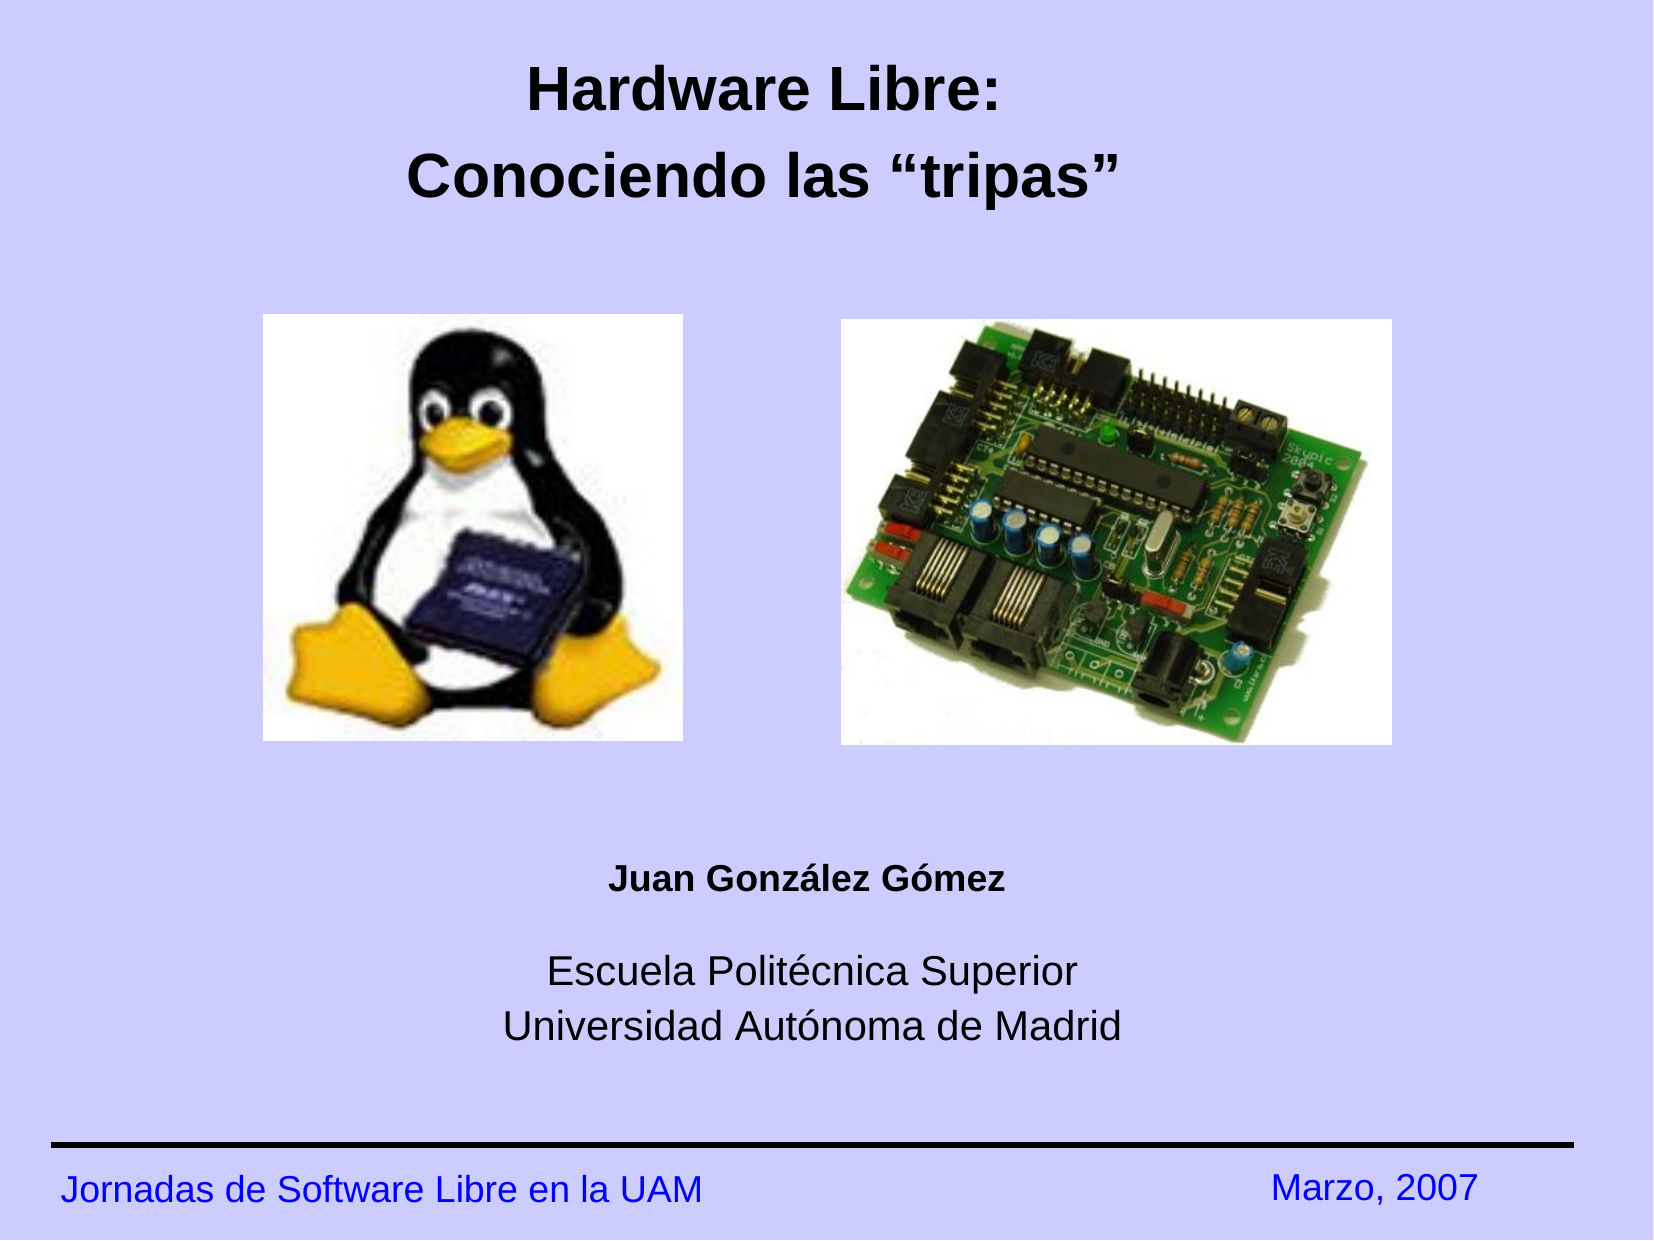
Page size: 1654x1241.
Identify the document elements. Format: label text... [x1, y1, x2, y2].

picture [263, 314, 683, 741]
picture [841, 319, 1392, 745]
text_box Marzo, 2007 [1270, 1166, 1567, 1209]
text_box Jornadas de Software Libre en la UAM [60, 1168, 732, 1211]
title Hardware Libre: Conociendo las “tripas” [126, 24, 1402, 223]
text_box Juan González Gómez Escuela Politécnica Superior Universidad Autónoma de Madrid [162, 849, 1388, 1106]
